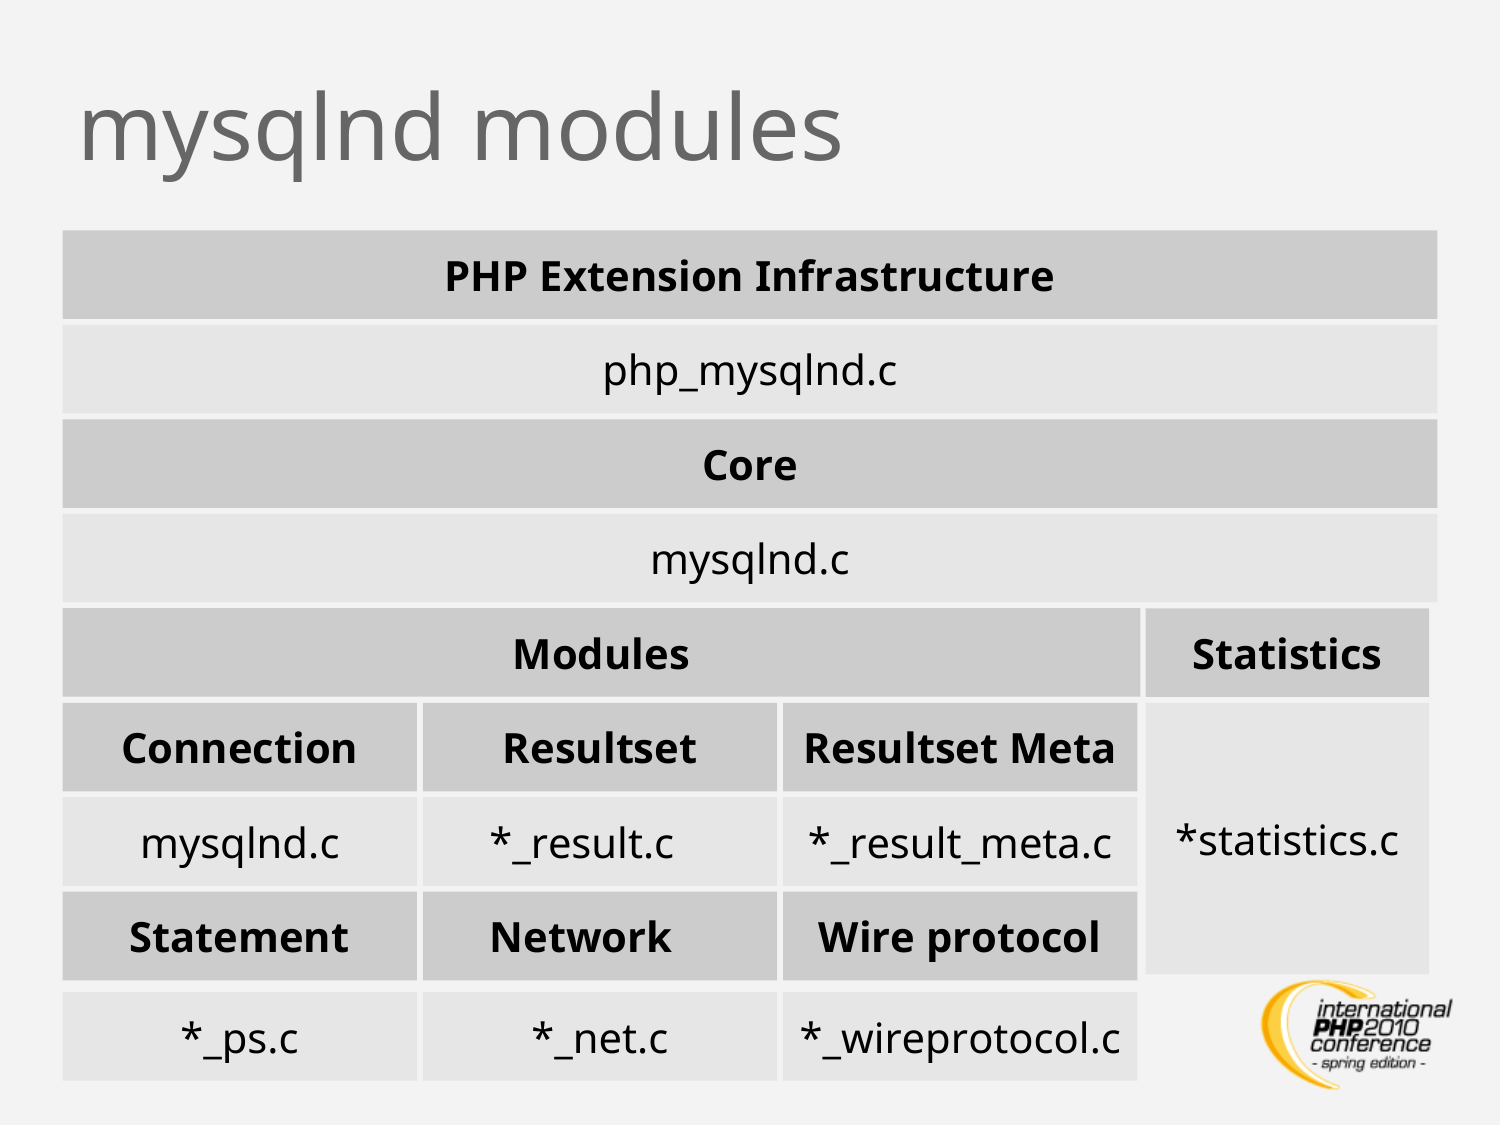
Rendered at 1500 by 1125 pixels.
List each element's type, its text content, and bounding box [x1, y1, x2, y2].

text_box Connection [62, 702, 417, 792]
text_box *statistics.c [1145, 702, 1430, 975]
text_box Modules [62, 608, 1141, 697]
text_box Core [62, 419, 1438, 508]
text_box *_result.c [422, 797, 778, 886]
text_box Wire protocol [783, 891, 1138, 981]
title mysqlnd modules [62, 37, 1438, 213]
text_box *_result_meta.c [783, 797, 1138, 886]
text_box mysqlnd.c [62, 513, 1438, 603]
text_box Resultset [422, 702, 778, 792]
text_box Resultset Meta [783, 702, 1138, 792]
text_box Statement [62, 891, 417, 981]
text_box mysqlnd.c [62, 797, 417, 886]
text_box *_net.c [422, 992, 778, 1081]
picture [0, 0, 1500, 1125]
text_box Network [422, 891, 778, 981]
text_box Statistics [1145, 608, 1430, 697]
text_box php_mysqlnd.c [62, 324, 1438, 414]
text_box PHP Extension Infrastructure [62, 230, 1438, 319]
text_box *_ps.c [62, 992, 417, 1081]
text_box *_wireprotocol.c [783, 992, 1138, 1081]
